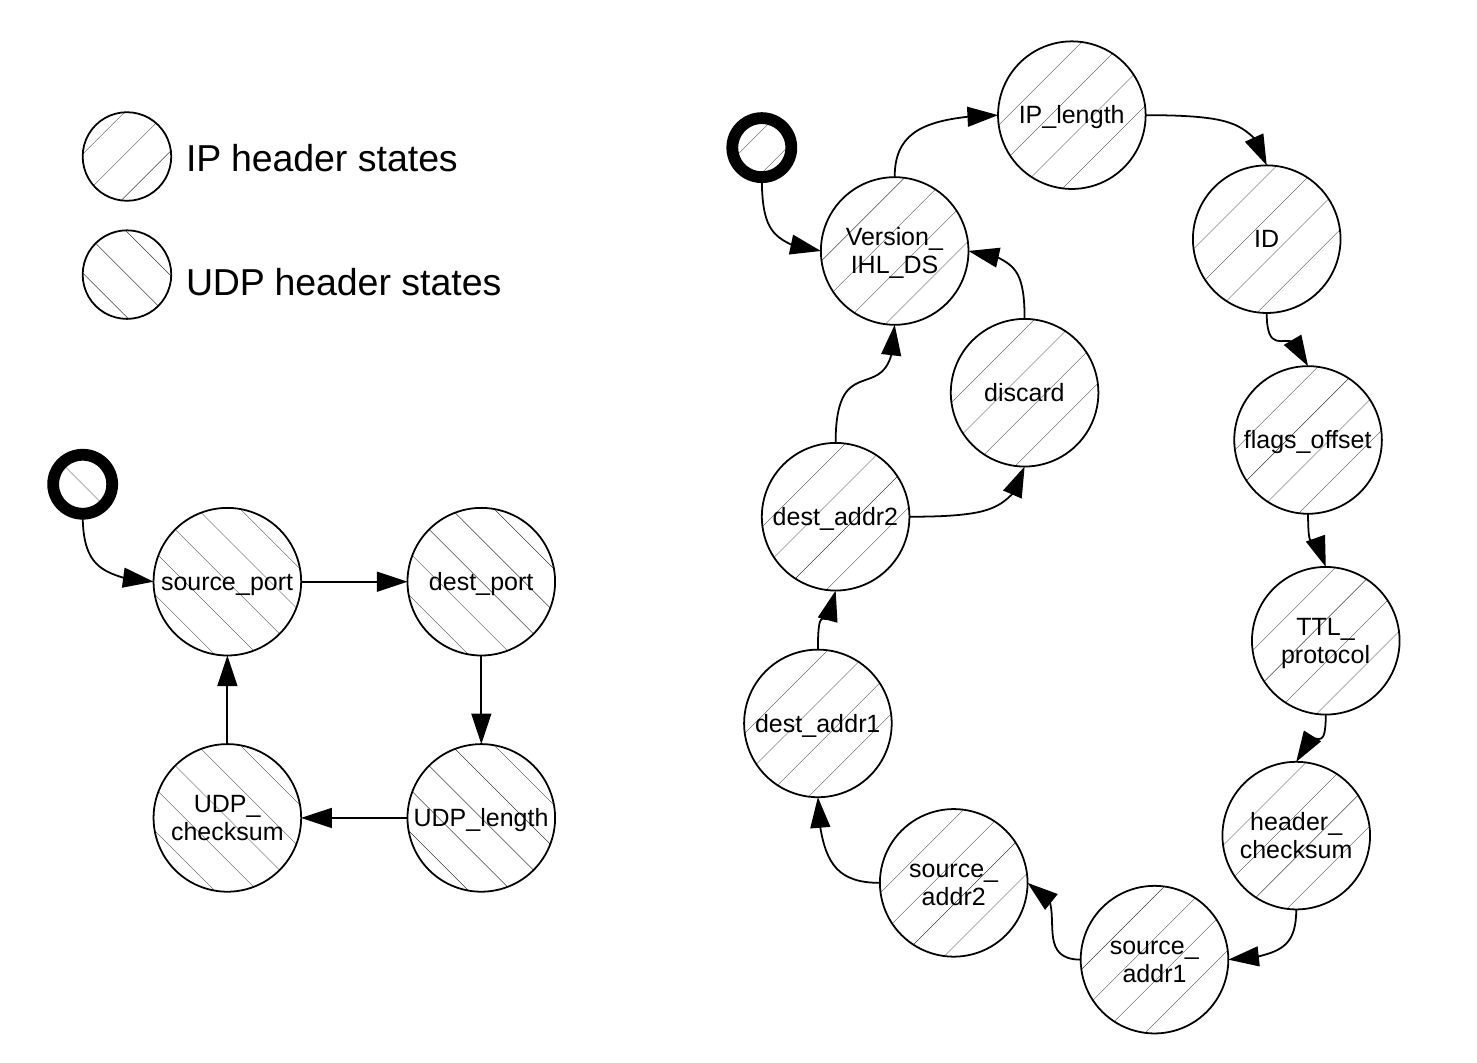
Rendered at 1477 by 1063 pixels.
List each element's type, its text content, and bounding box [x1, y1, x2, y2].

text_box discard [950, 318, 1099, 467]
text_box ID [1192, 165, 1341, 313]
text_box flags_offset [1234, 366, 1382, 514]
text_box TTL_ protocol [1251, 566, 1400, 715]
text_box [82, 112, 171, 201]
text_box IP_length [998, 41, 1146, 189]
text_box [732, 118, 792, 178]
text_box dest_port [407, 507, 556, 656]
text_box [53, 454, 113, 514]
text_box IP header states [171, 129, 497, 187]
text_box [82, 230, 171, 319]
text_box UDP_ checksum [153, 744, 302, 892]
text_box source_ addr1 [1080, 885, 1229, 1034]
text_box dest_addr2 [761, 442, 910, 591]
text_box source_port [153, 507, 302, 656]
text_box UDP_length [407, 744, 556, 892]
text_box header_ checksum [1222, 761, 1371, 910]
text_box dest_addr1 [744, 649, 892, 798]
text_box source_ addr2 [879, 809, 1028, 957]
text_box UDP header states [171, 253, 556, 311]
text_box Version_ IHL_DS [820, 177, 969, 325]
